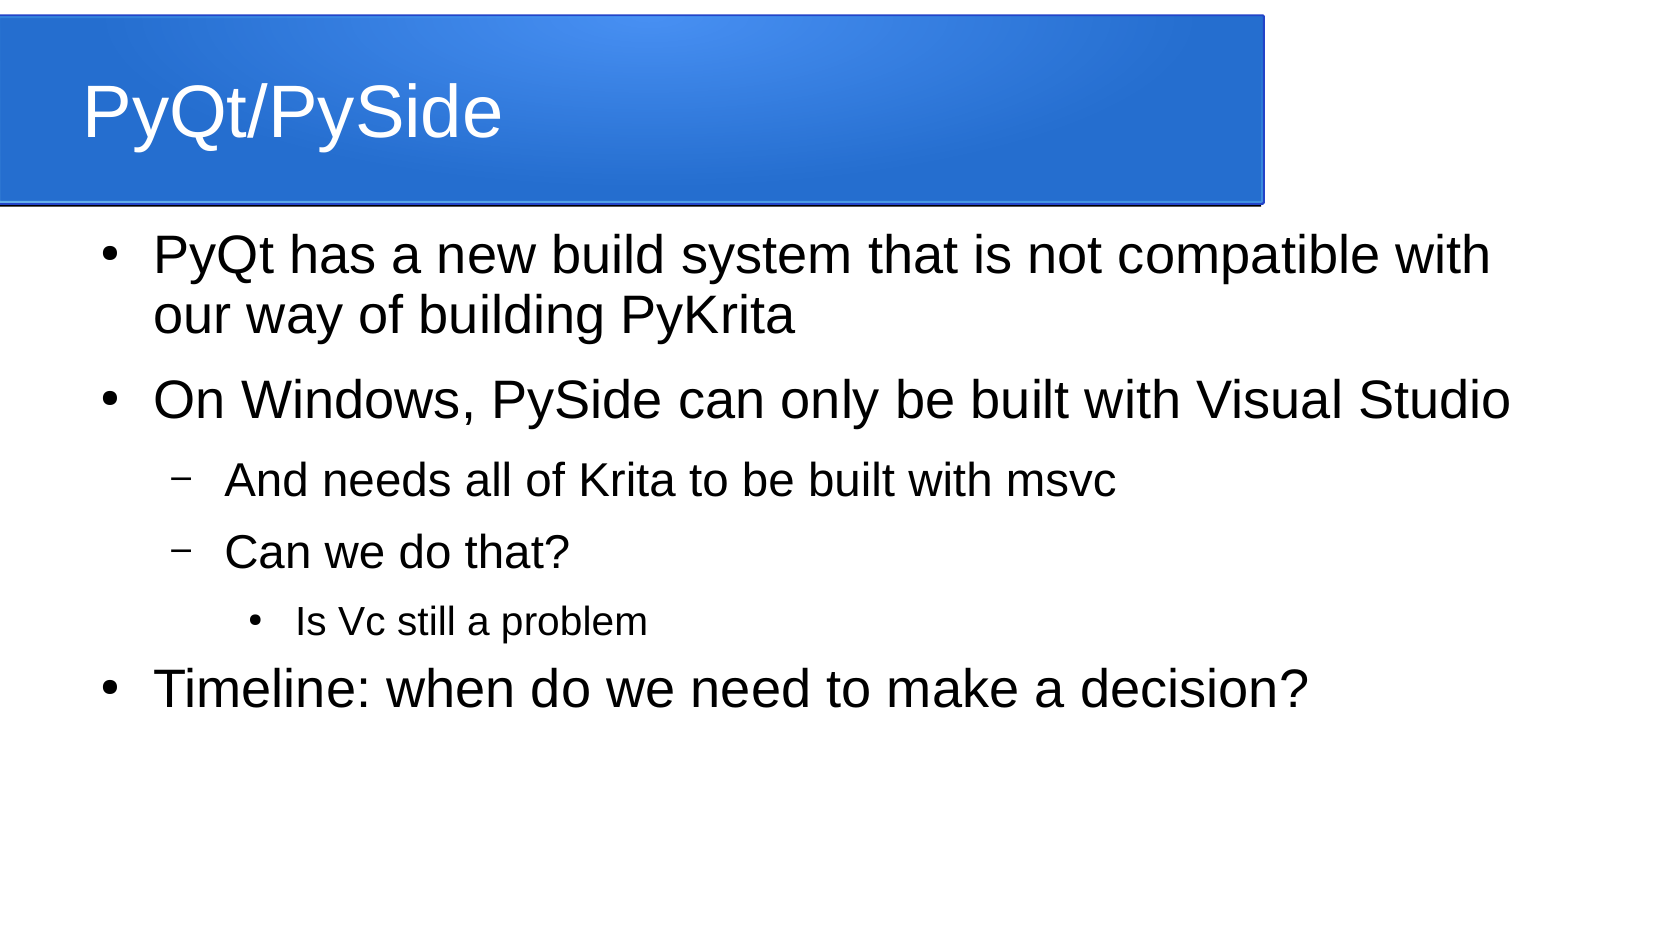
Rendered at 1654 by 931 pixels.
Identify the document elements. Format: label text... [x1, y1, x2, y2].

list PyQt has a new build system that is not compatible with our way of building PyKrita On Windows, PySide can only be built with Visual Studio And needs all of Krita to be built with msvc Can we do that? Is Vc still a problem Timeline: when do we need to make a decision? [82, 224, 1571, 764]
title PyQt/PySide [82, 35, 1235, 189]
